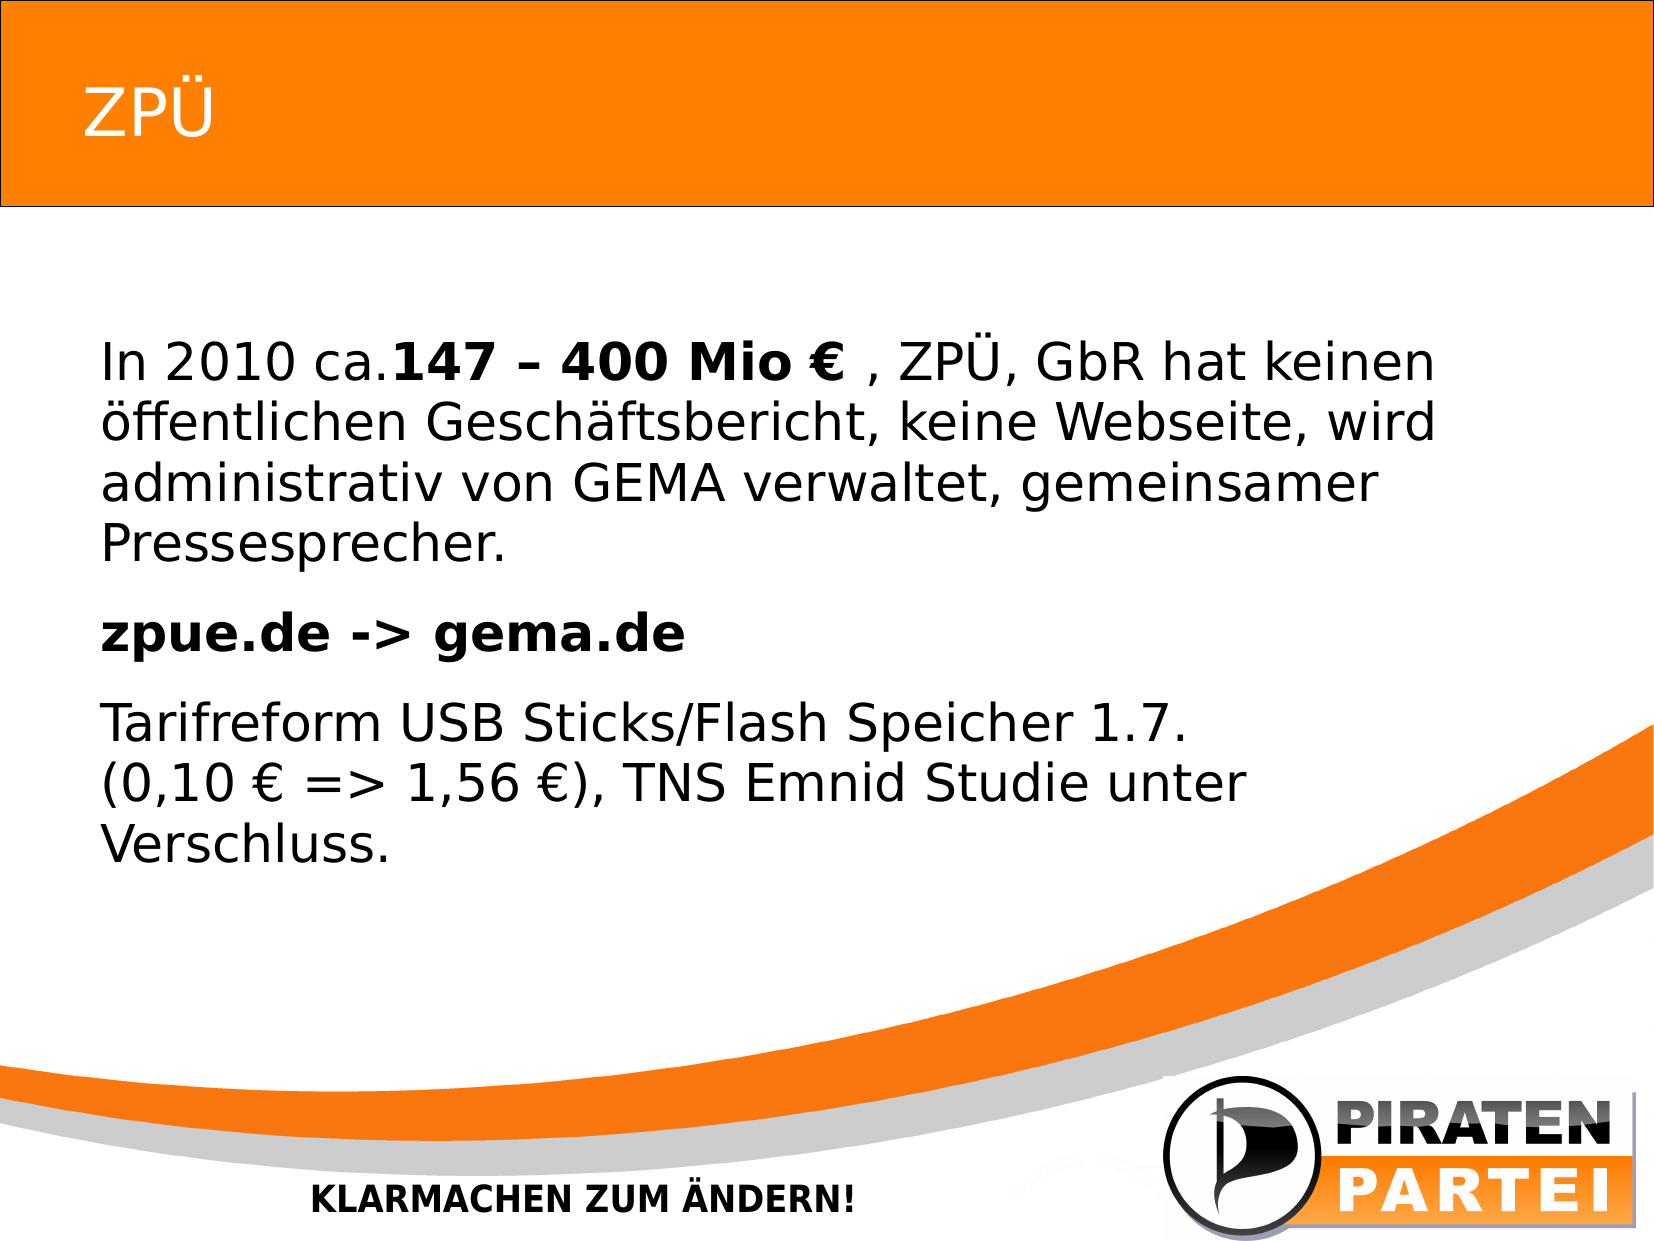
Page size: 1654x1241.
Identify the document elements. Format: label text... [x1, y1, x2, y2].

picture [392, 1190, 399, 1197]
picture [0, 699, 1654, 1241]
list In 2010 ca.147 – 400 Mio € , ZPÜ, GbR hat keinen öffentlichen Geschäftsbericht, keine Webseite, wird administrativ von GEMA verwaltet, gemeinsamer Pressesprecher. zpue.de -> gema.de Tarifreform USB Sticks/Flash Speicher 1.7. (0,10 € => 1,56 €), TNS Emnid Studie unter Verschluss. [82, 236, 1571, 956]
title ZPÜ [82, 49, 1571, 178]
picture [796, 1190, 803, 1197]
picture [745, 1190, 756, 1199]
